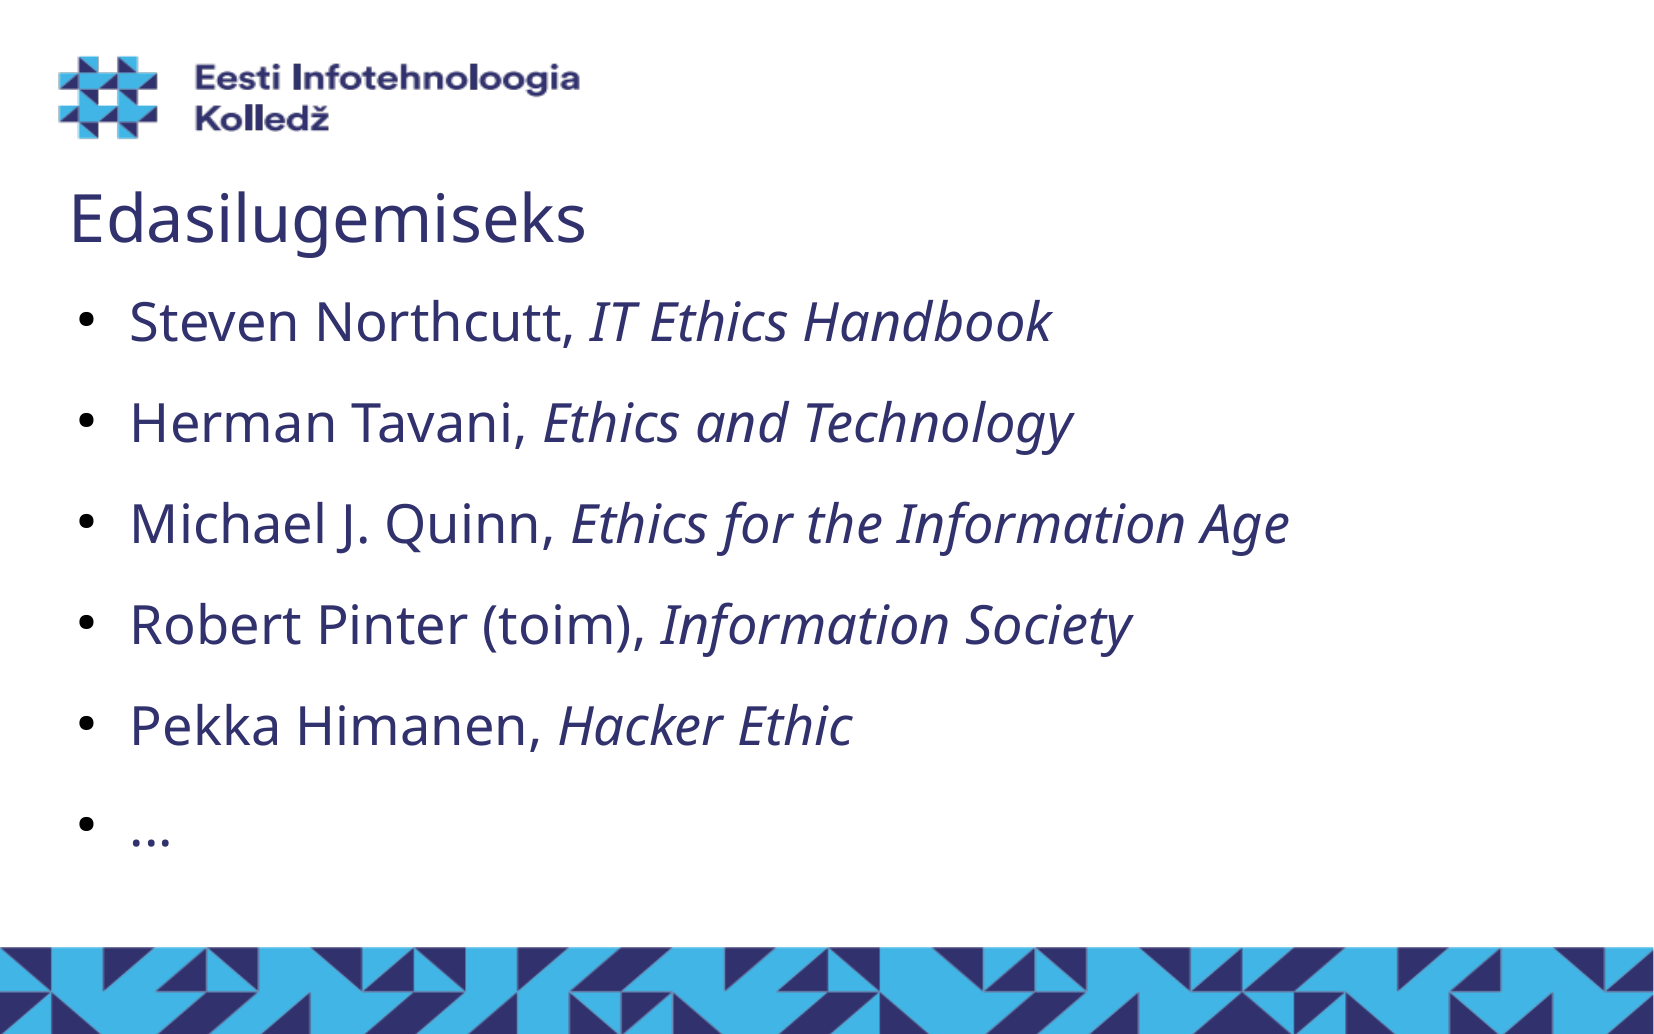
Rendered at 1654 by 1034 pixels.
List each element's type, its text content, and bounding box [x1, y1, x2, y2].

list Steven Northcutt, IT Ethics Handbook Herman Tavani, Ethics and Technology Michael J. Quinn, Ethics for the Information Age Robert Pinter (toim), Information Society Pekka Himanen, Hacker Ethic ... [59, 283, 1595, 936]
title Edasilugemiseks [68, 147, 1536, 283]
